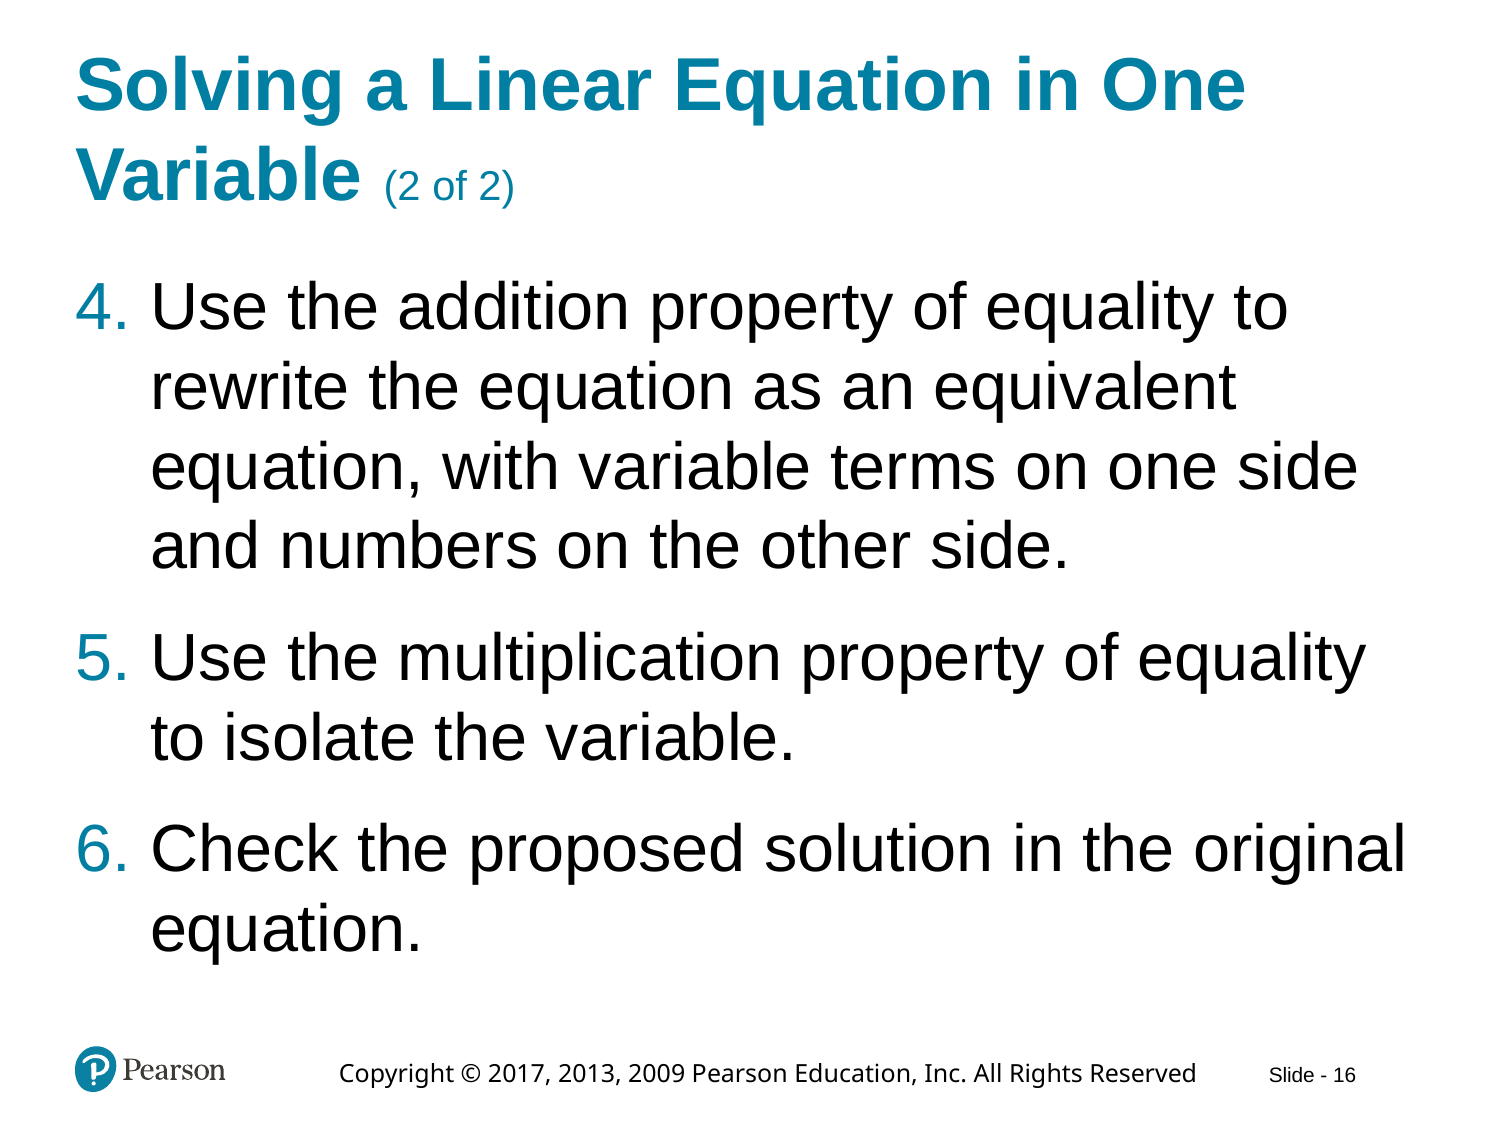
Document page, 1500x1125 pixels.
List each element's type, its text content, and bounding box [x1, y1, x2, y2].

title Solving a Linear Equation in One Variable (2 of 2) [75, 35, 1425, 216]
list Use the addition property of equality to rewrite the equation as an equivalent equation, with variable terms on one side and numbers on the other side. Use the multiplication property of equality to isolate the variable. Check the proposed solution in the original equation. [75, 262, 1425, 1025]
